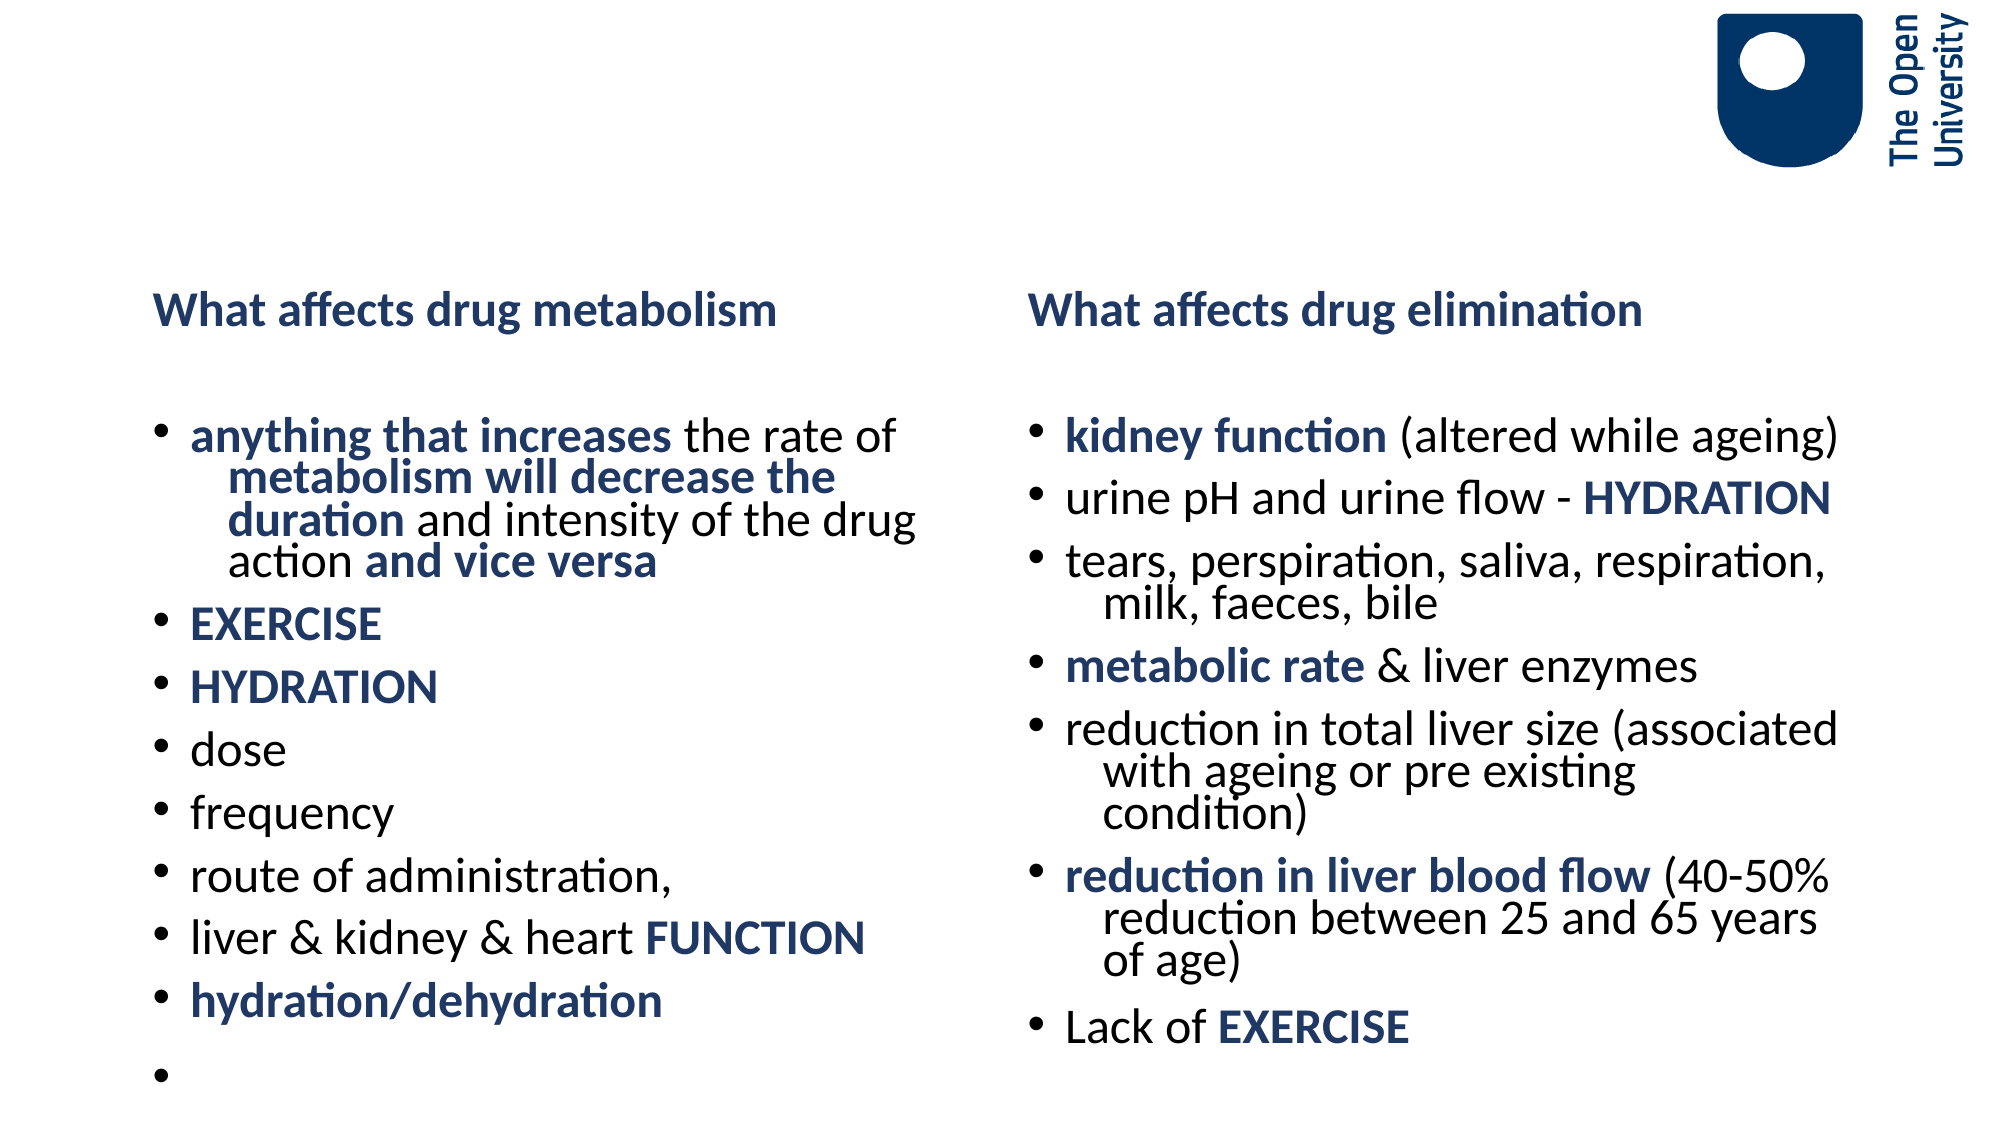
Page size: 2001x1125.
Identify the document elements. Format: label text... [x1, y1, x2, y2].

list What affects drug elimination [1012, 275, 1863, 410]
list What affects drug metabolism [137, 275, 984, 410]
list kidney function (altered while ageing) urine pH and urine flow - HYDRATION tears, perspiration, saliva, respiration, milk, faeces, bile metabolic rate & liver enzymes reduction in total liver size (associated with ageing or pre existing condition) reduction in liver blood flow (40-50% reduction between 25 and 65 years of age) Lack of EXERCISE [1012, 410, 1863, 1087]
picture [1716, 10, 1971, 170]
list anything that increases the rate of metabolism will decrease the duration and intensity of the drug action and vice versa EXERCISE HYDRATION dose frequency route of administration, liver & kidney & heart FUNCTION hydration/dehydration [137, 410, 984, 1066]
